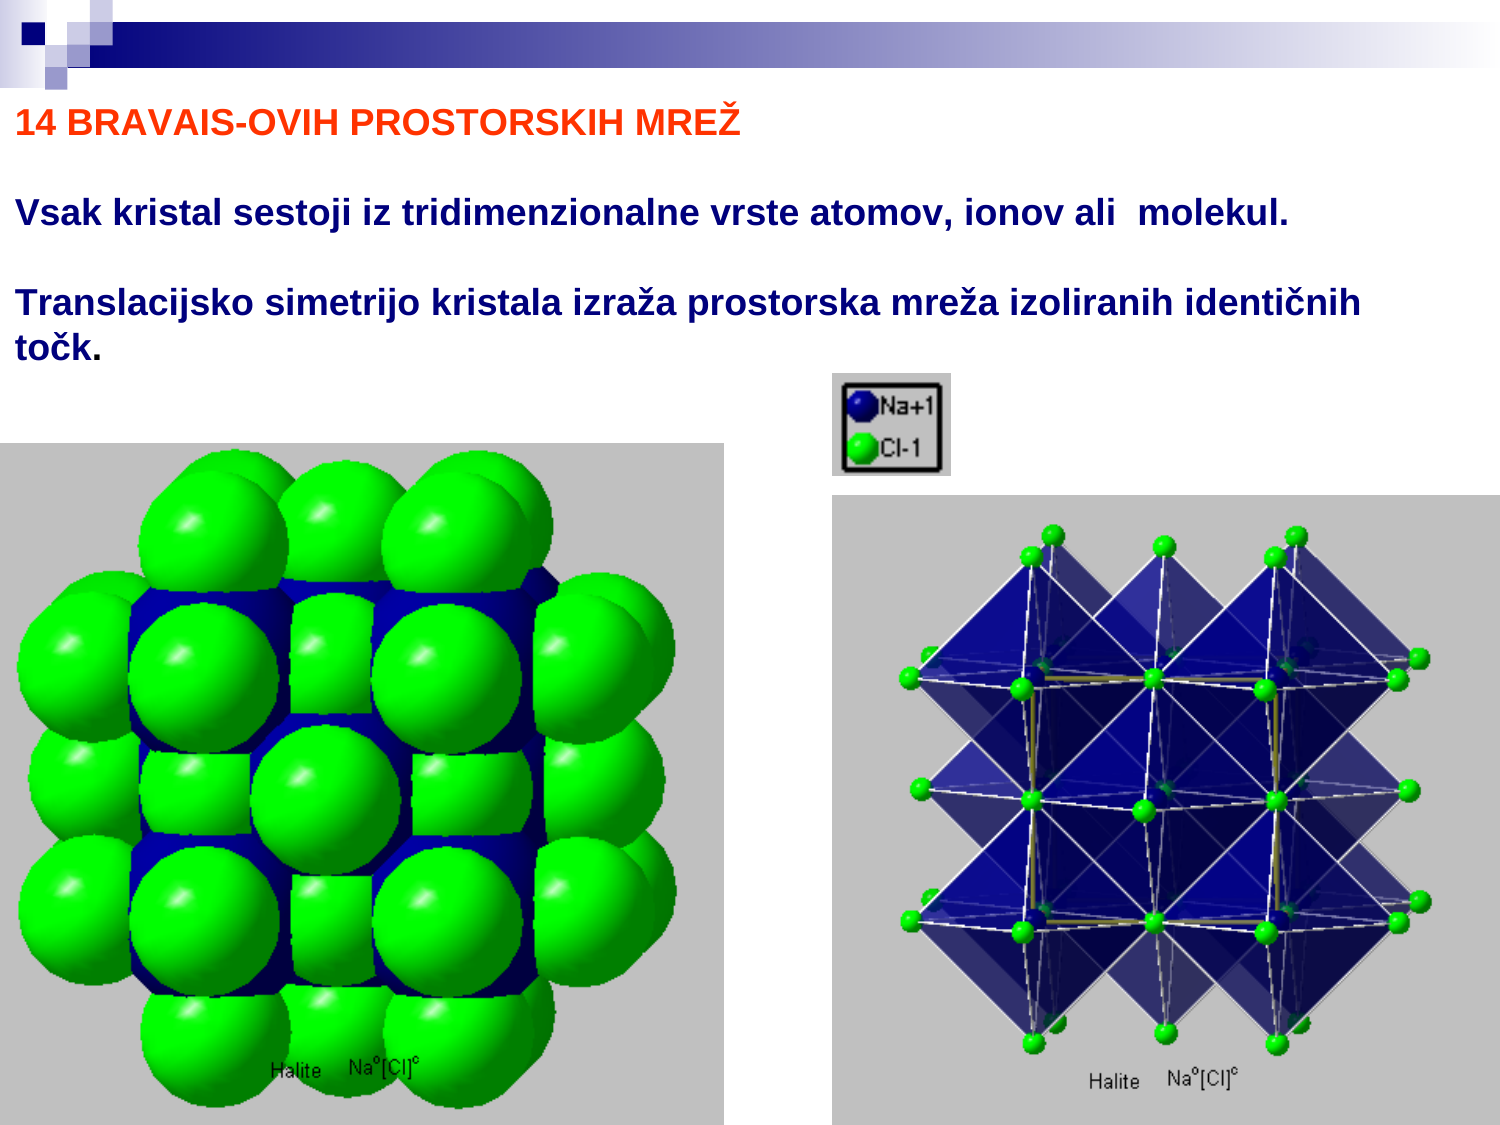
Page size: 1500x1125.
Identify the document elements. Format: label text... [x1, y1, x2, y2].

chart [832, 373, 951, 476]
chart [832, 495, 1500, 1125]
chart [0, 443, 724, 1125]
text_box 14 BRAVAIS-OVIH PROSTORSKIH MREŽ Vsak kristal sestoji iz tridimenzionalne vrste atomov, ionov ali molekul. Translacijsko simetrijo kristala izraža prostorska mreža izoliranih identičnih točk. [0, 90, 1389, 376]
